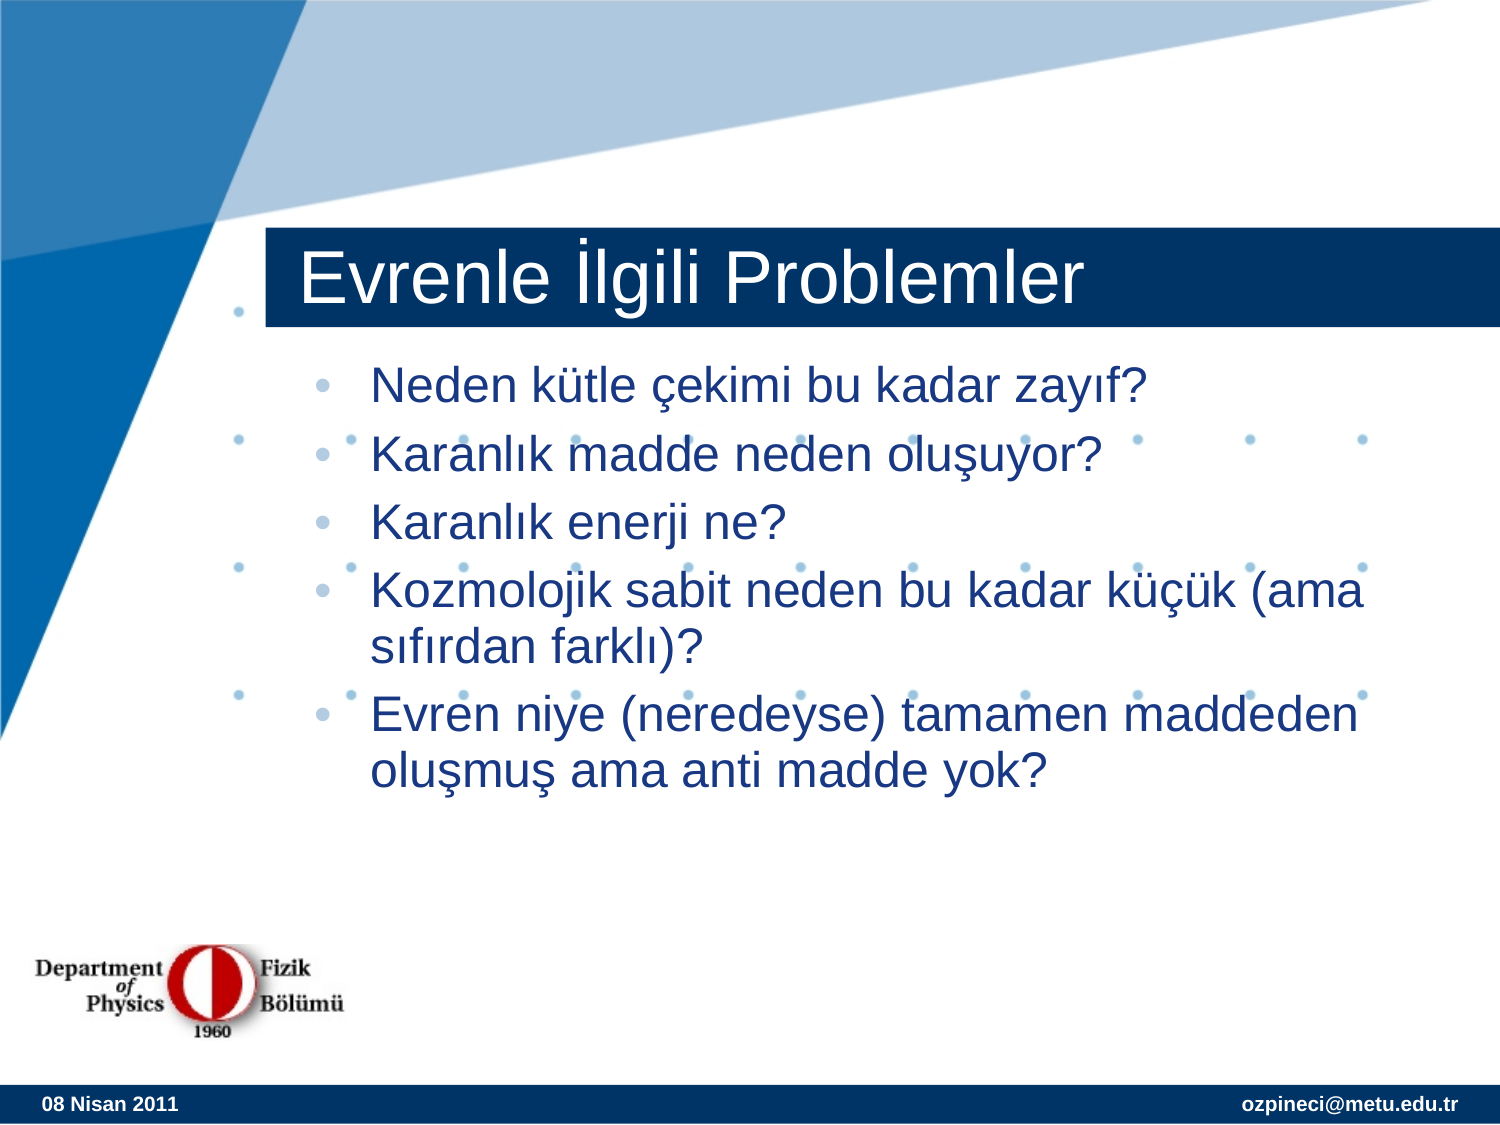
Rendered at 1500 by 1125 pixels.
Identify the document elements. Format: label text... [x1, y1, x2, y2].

picture [29, 944, 394, 1041]
title Evrenle İlgili Problemler [265, 227, 1500, 328]
picture [0, 0, 1500, 842]
list Neden kütle çekimi bu kadar zayıf? Karanlık madde neden oluşuyor? Karanlık enerji ne? Kozmolojik sabit neden bu kadar küçük (ama sıfırdan farklı)? Evren niye (neredeyse) tamamen maddeden oluşmuş ama anti madde yok? [299, 350, 1475, 1013]
